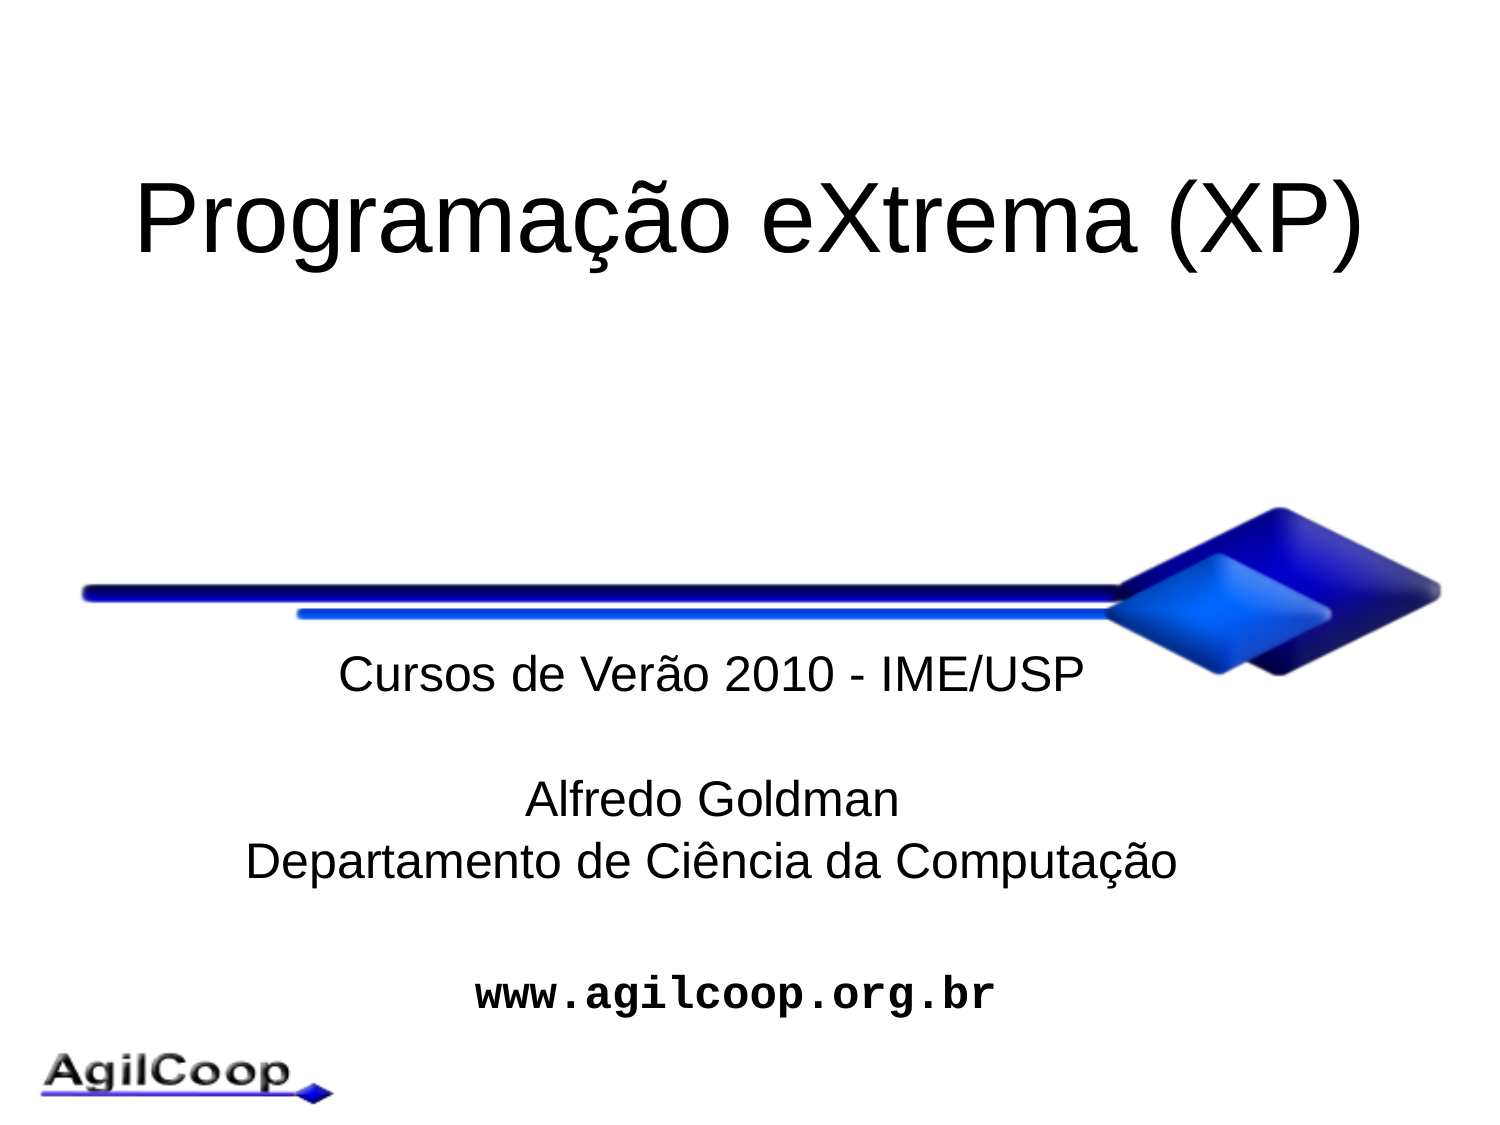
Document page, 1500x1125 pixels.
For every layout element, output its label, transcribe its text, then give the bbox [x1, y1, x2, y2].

picture [0, 423, 1500, 1125]
title Programação eXtrema (XP) [0, 0, 1500, 423]
subtitle Cursos de Verão 2010 - IME/USP Alfredo Goldman Departamento de Ciência da Computação [24, 575, 1401, 969]
